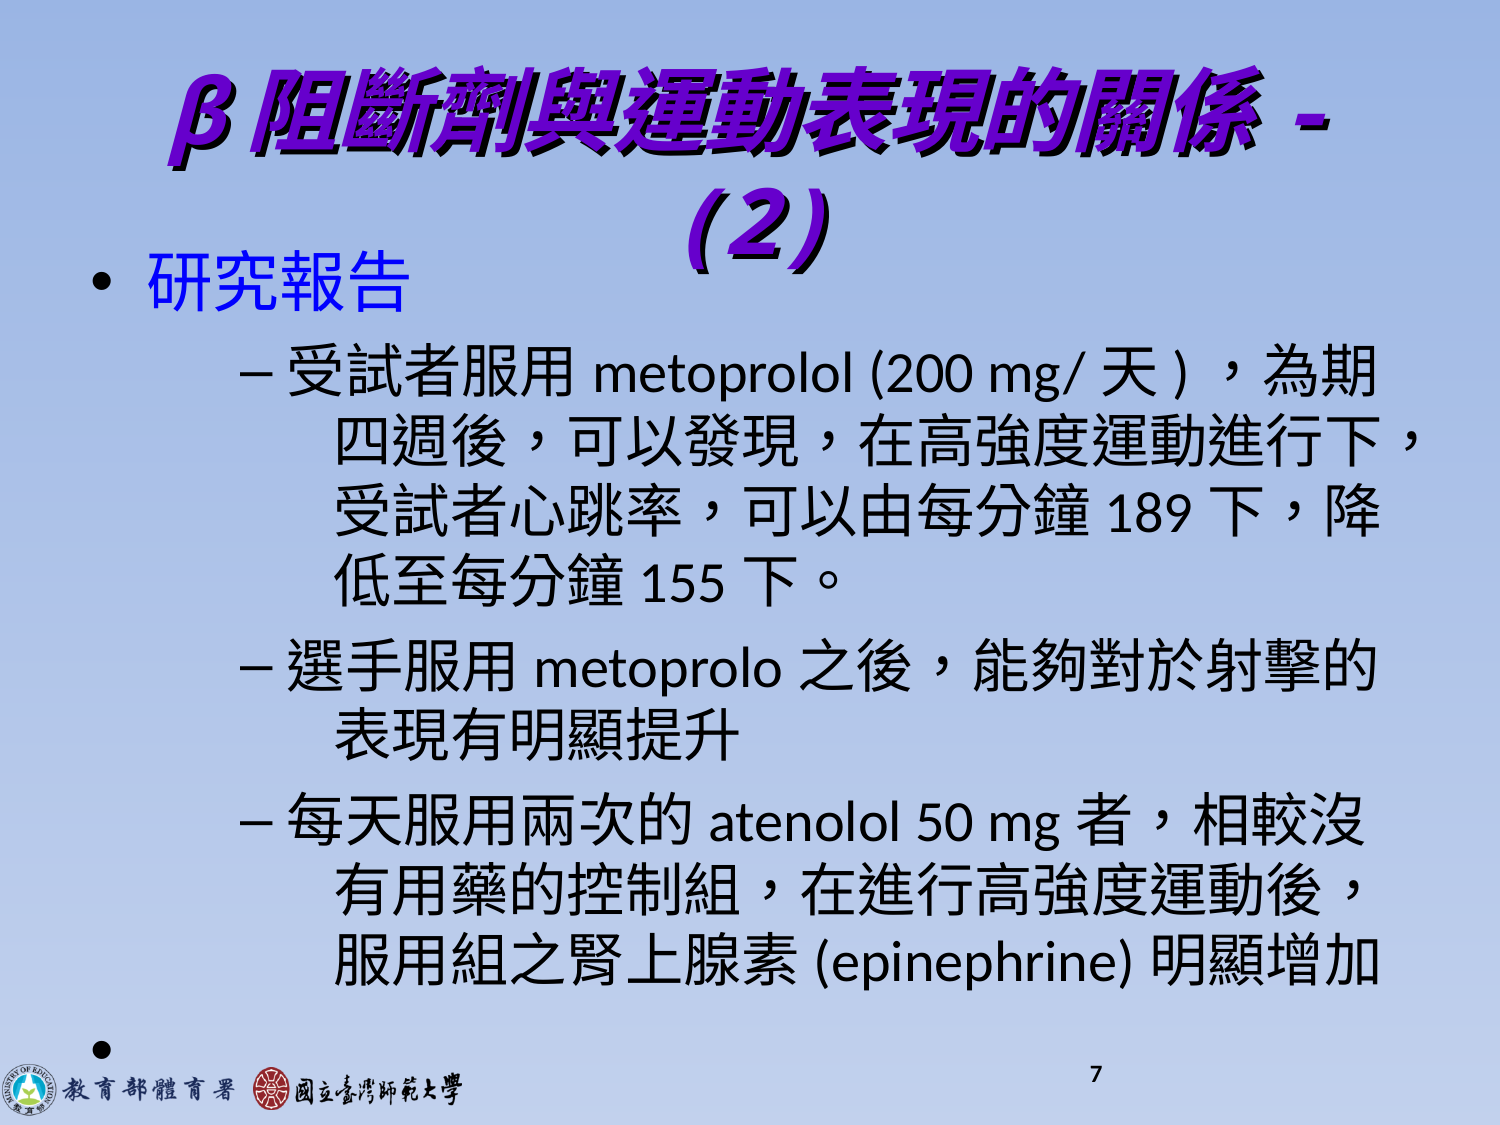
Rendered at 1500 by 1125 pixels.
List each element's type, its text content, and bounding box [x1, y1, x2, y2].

text_box [1074, 1042, 1426, 1103]
title β阻斷劑與運動表現的關係-(2) [75, 45, 1426, 232]
list 研究報告 受試者服用metoprolol (200 mg/天)，為期四週後，可以發現，在高強度運動進行下，受試者心跳率，可以由每分鐘189下，降低至每分鐘155下。 選手服用metoprolo之後，能夠對於射擊的表現有明顯提升 每天服用兩次的atenolol 50 mg者，相較沒有用藥的控制組，在進行高強度運動後，服用組之腎上腺素(epinephrine)明顯增加 [75, 232, 1426, 1005]
